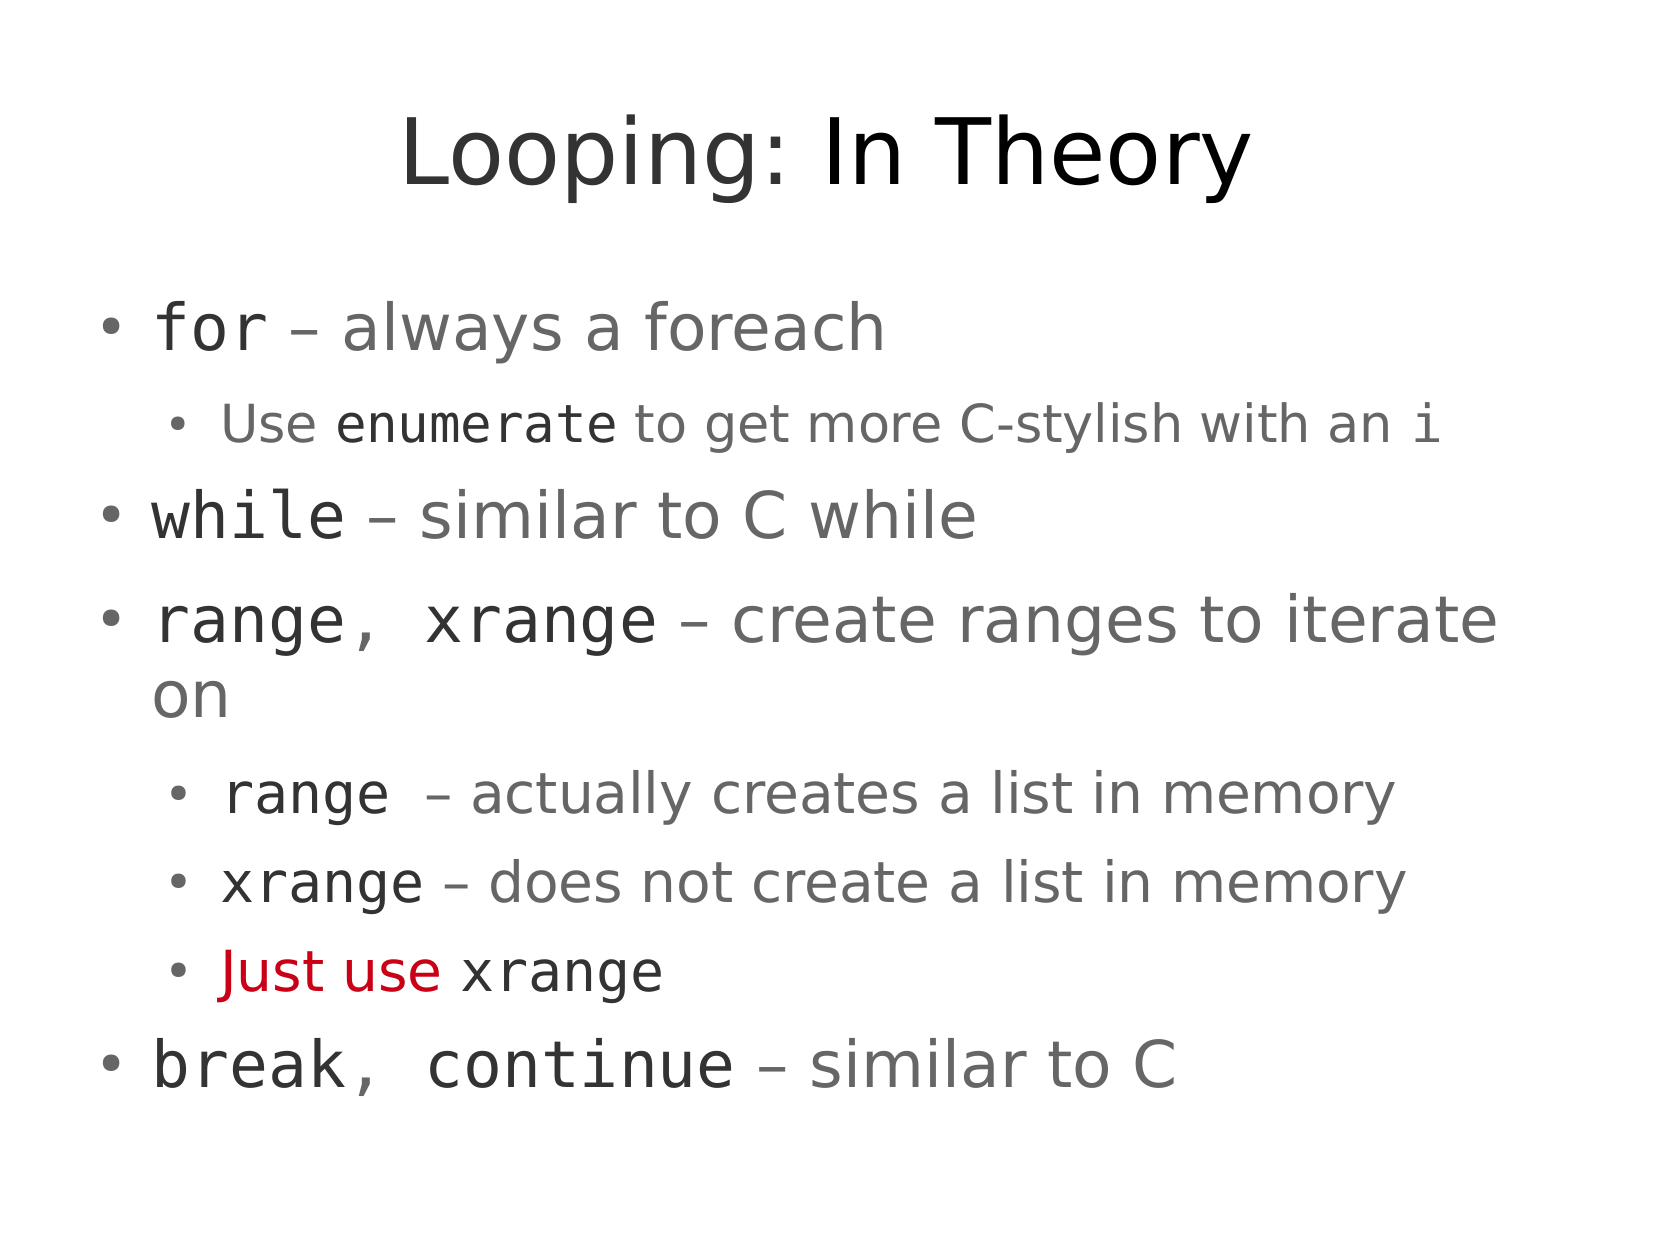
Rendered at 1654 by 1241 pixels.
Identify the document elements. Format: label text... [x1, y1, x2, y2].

list for – always a foreach Use enumerate to get more C-stylish with an i while – similar to C while range, xrange – create ranges to iterate on range – actually creates a list in memory xrange – does not create a list in memory Just use xrange break, continue – similar to C [82, 290, 1571, 1109]
title Looping: In Theory [82, 56, 1571, 250]
